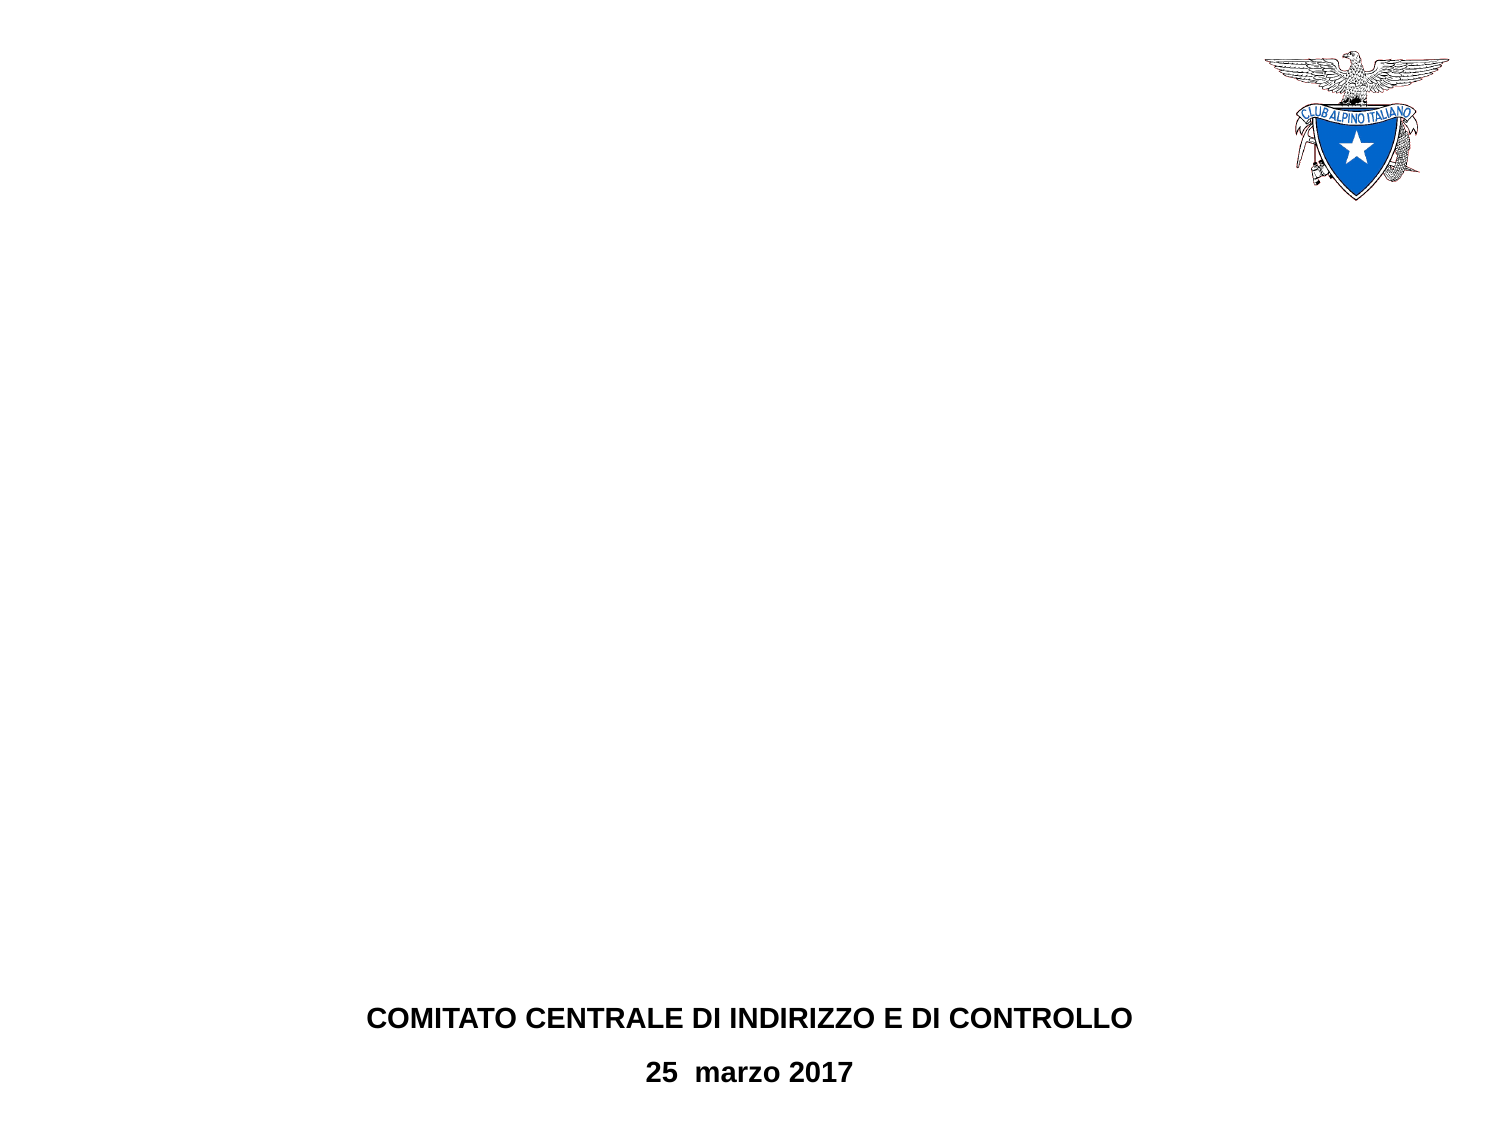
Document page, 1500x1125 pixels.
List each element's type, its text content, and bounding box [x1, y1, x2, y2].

text_box COMITATO CENTRALE DI INDIRIZZO E DI CONTROLLO 25 marzo 2017 [265, 992, 1235, 1096]
picture [1257, 42, 1459, 218]
